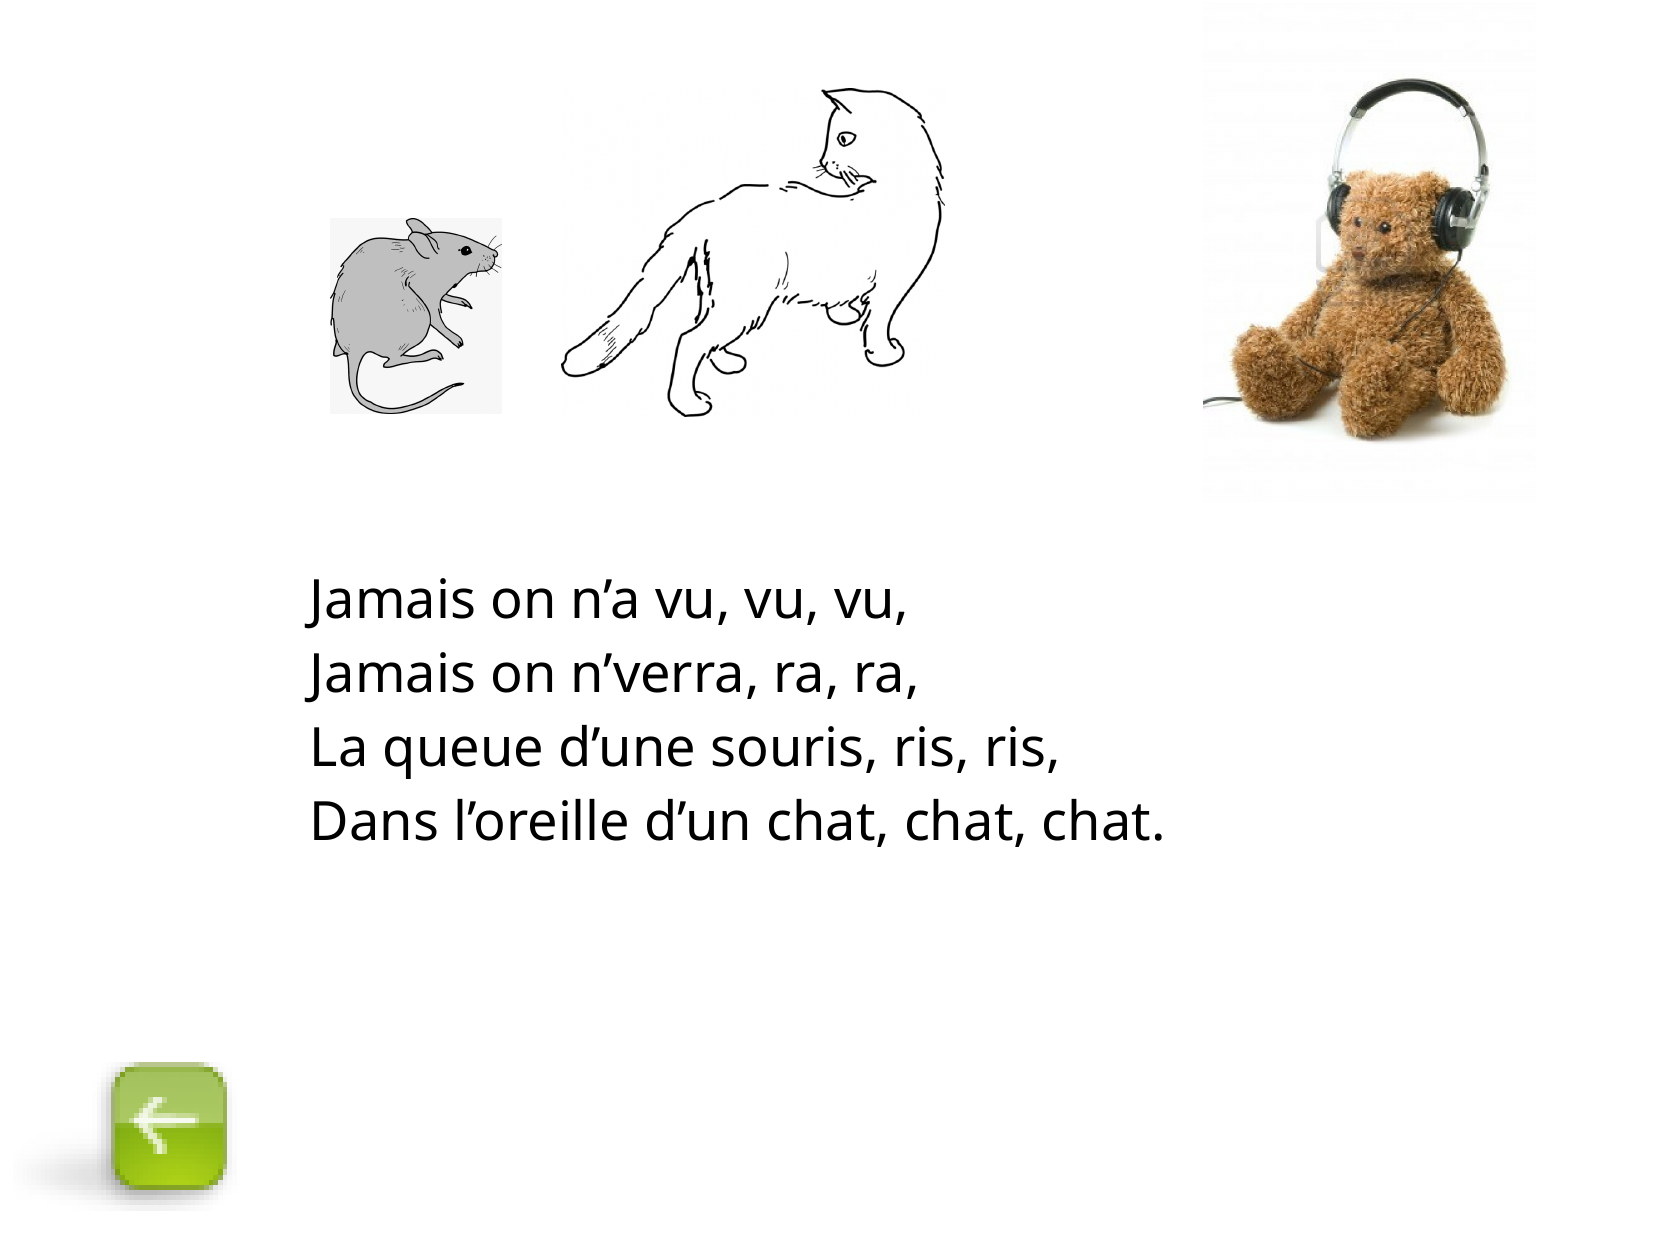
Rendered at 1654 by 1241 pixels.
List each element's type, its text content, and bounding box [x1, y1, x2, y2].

picture [1203, 2, 1536, 502]
picture [13, 1062, 237, 1211]
text_box Jamais on n’a vu, vu, vu, Jamais on n’verra, ra, ra, La queue d’une souris, ris, ris, Dans l’oreille d’un chat, chat, chat. [295, 553, 1422, 857]
picture [561, 88, 945, 417]
picture [330, 218, 502, 414]
